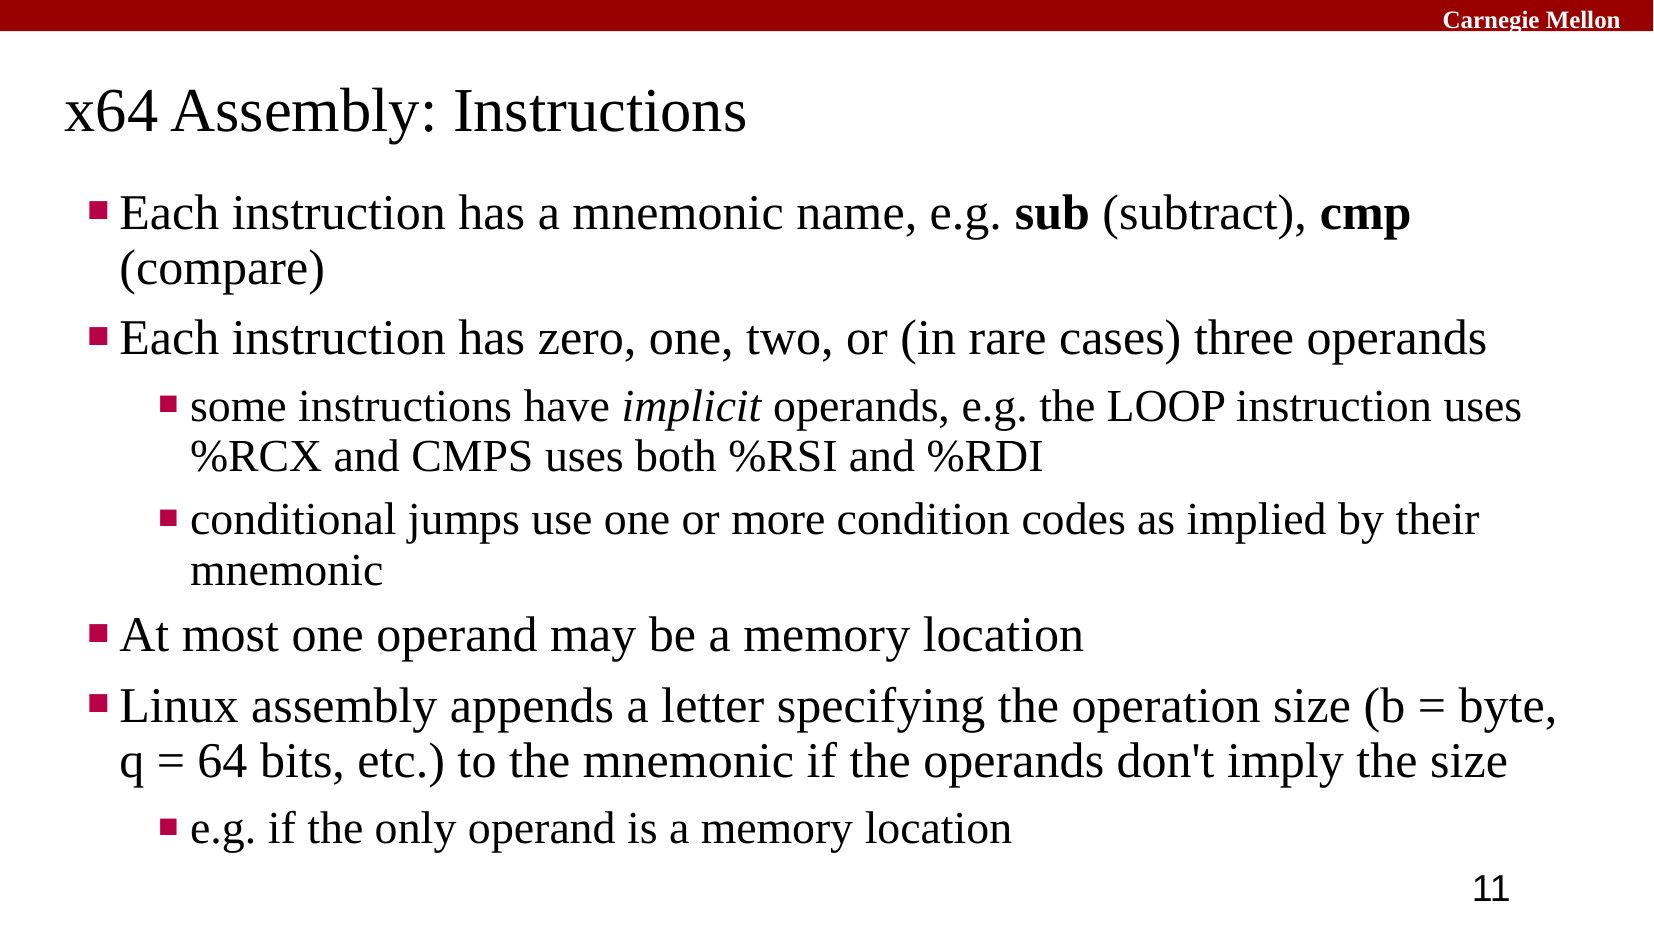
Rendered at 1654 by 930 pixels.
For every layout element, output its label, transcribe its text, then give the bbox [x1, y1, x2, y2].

title x64 Assembly: Instructions [64, 58, 1576, 163]
list Each instruction has a mnemonic name, e.g. sub (subtract), cmp (compare) Each instruction has zero, one, two, or (in rare cases) three operands some instructions have implicit operands, e.g. the LOOP instruction uses %RCX and CMPS uses both %RSI and %RDI conditional jumps use one or more condition codes as implied by their mnemonic At most one operand may be a memory location Linux assembly appends a letter specifying the operation size (b = byte, q = 64 bits, etc.) to the mnemonic if the operands don't imply the size e.g. if the only operand is a memory location [71, 184, 1576, 859]
